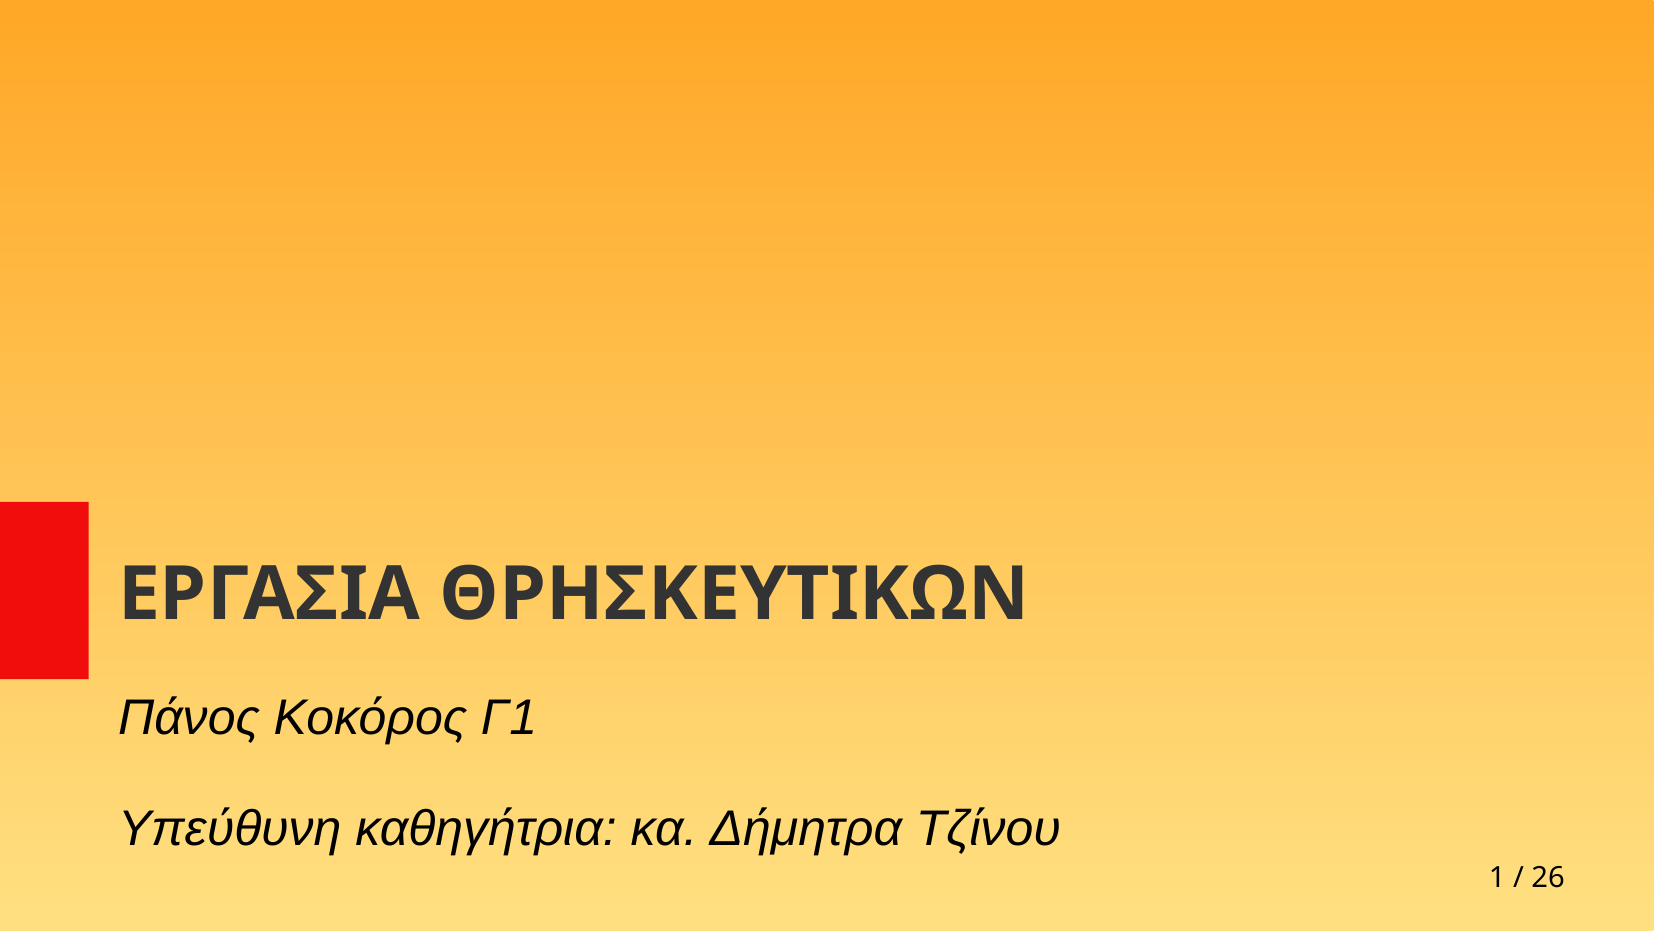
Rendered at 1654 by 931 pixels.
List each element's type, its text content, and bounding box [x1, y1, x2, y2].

subtitle Πάνος Κοκόρος Γ1 Υπεύθυνη καθηγήτρια: κα. Δήμητρα Τζίνου [118, 688, 1536, 857]
title ΕΡΓΑΣΙΑ ΘΡΗΣΚΕΥΤΙΚΩΝ [118, 501, 1536, 680]
